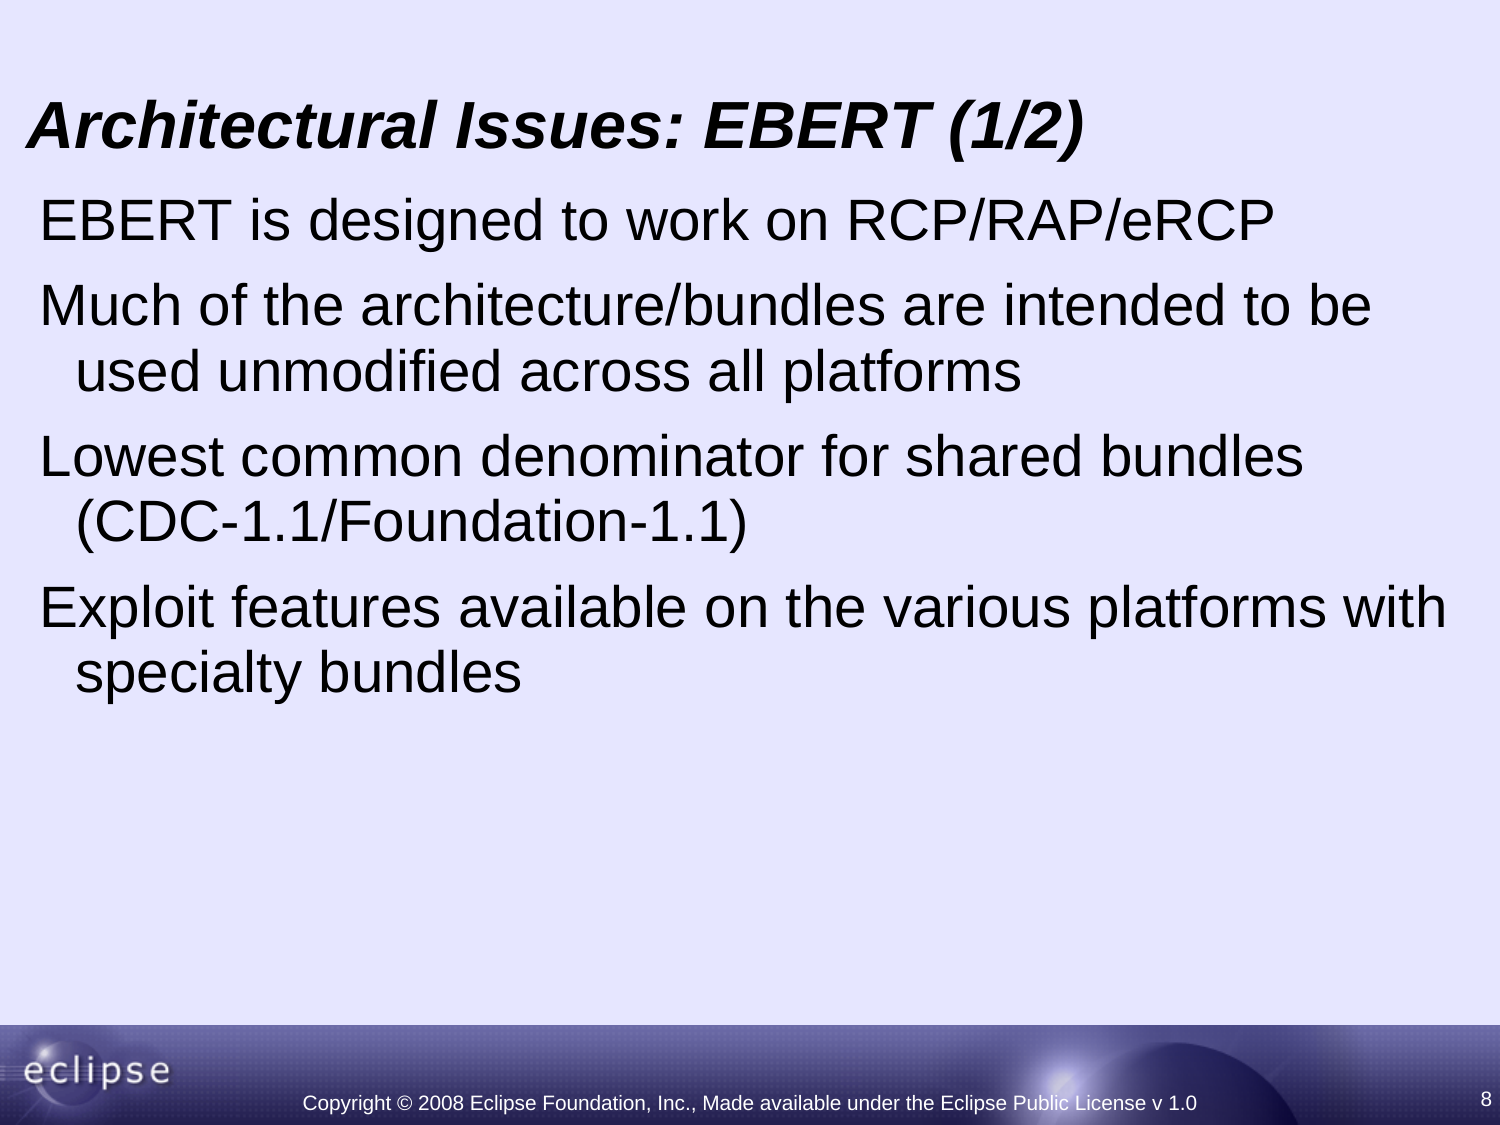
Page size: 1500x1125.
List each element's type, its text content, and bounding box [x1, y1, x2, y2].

picture [0, 1025, 1500, 1125]
list EBERT is designed to work on RCP/RAP/eRCP Much of the architecture/bundles are intended to be used unmodified across all platforms Lowest common denominator for shared bundles (CDC-1.1/Foundation-1.1) Exploit features available on the various platforms with specialty bundles [37, 187, 1463, 1021]
title Architectural Issues: EBERT (1/2) [26, 77, 1474, 179]
